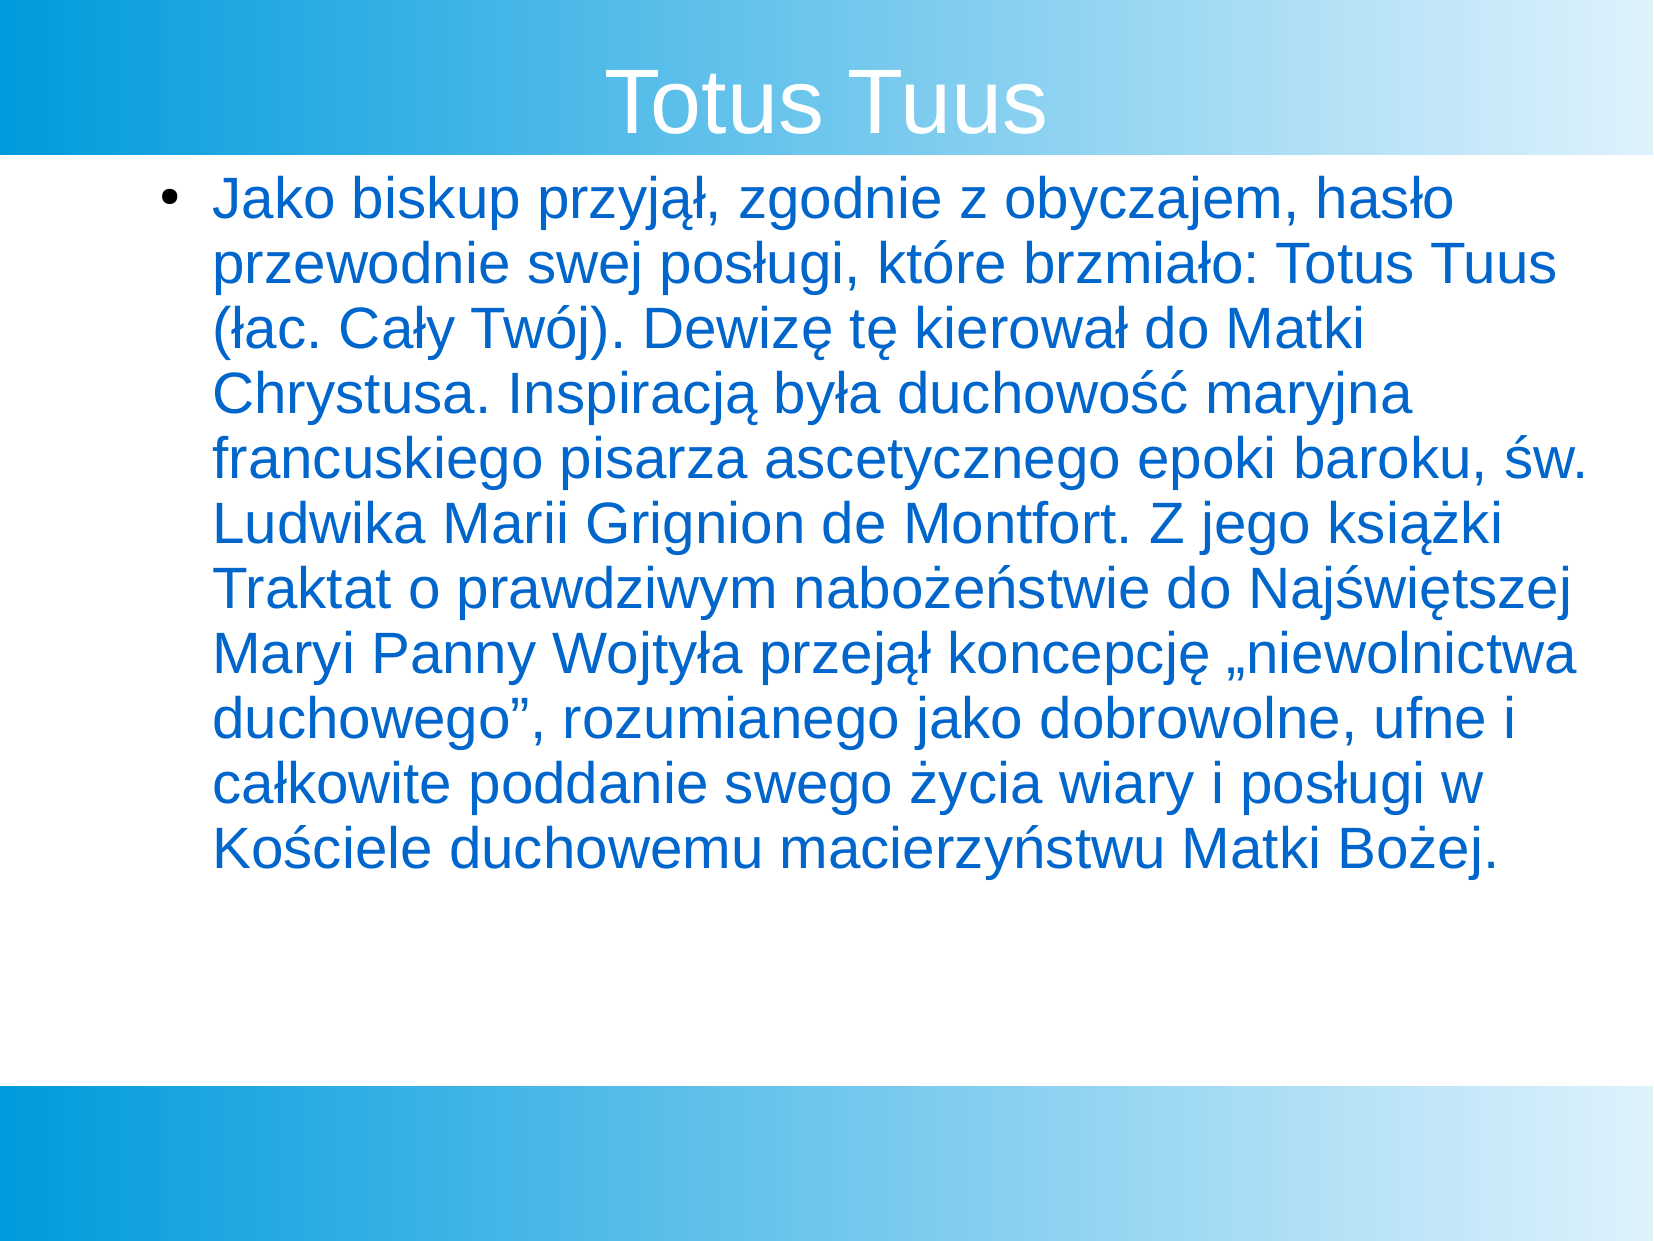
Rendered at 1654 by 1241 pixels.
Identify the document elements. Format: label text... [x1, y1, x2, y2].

title Totus Tuus [82, 49, 1571, 155]
list Jako biskup przyjął, zgodnie z obyczajem, hasło przewodnie swej posługi, które brzmiało: Totus Tuus (łac. Cały Twój). Dewizę tę kierował do Matki Chrystusa. Inspiracją była duchowość maryjna francuskiego pisarza ascetycznego epoki baroku, św. Ludwika Marii Grignion de Montfort. Z jego książki Traktat o prawdziwym nabożeństwie do Najświętszej Maryi Panny Wojtyła przejął koncepcję „niewolnictwa duchowego”, rozumianego jako dobrowolne, ufne i całkowite poddanie swego życia wiary i posługi w Kościele duchowemu macierzyństwu Matki Bożej. [141, 165, 1630, 885]
